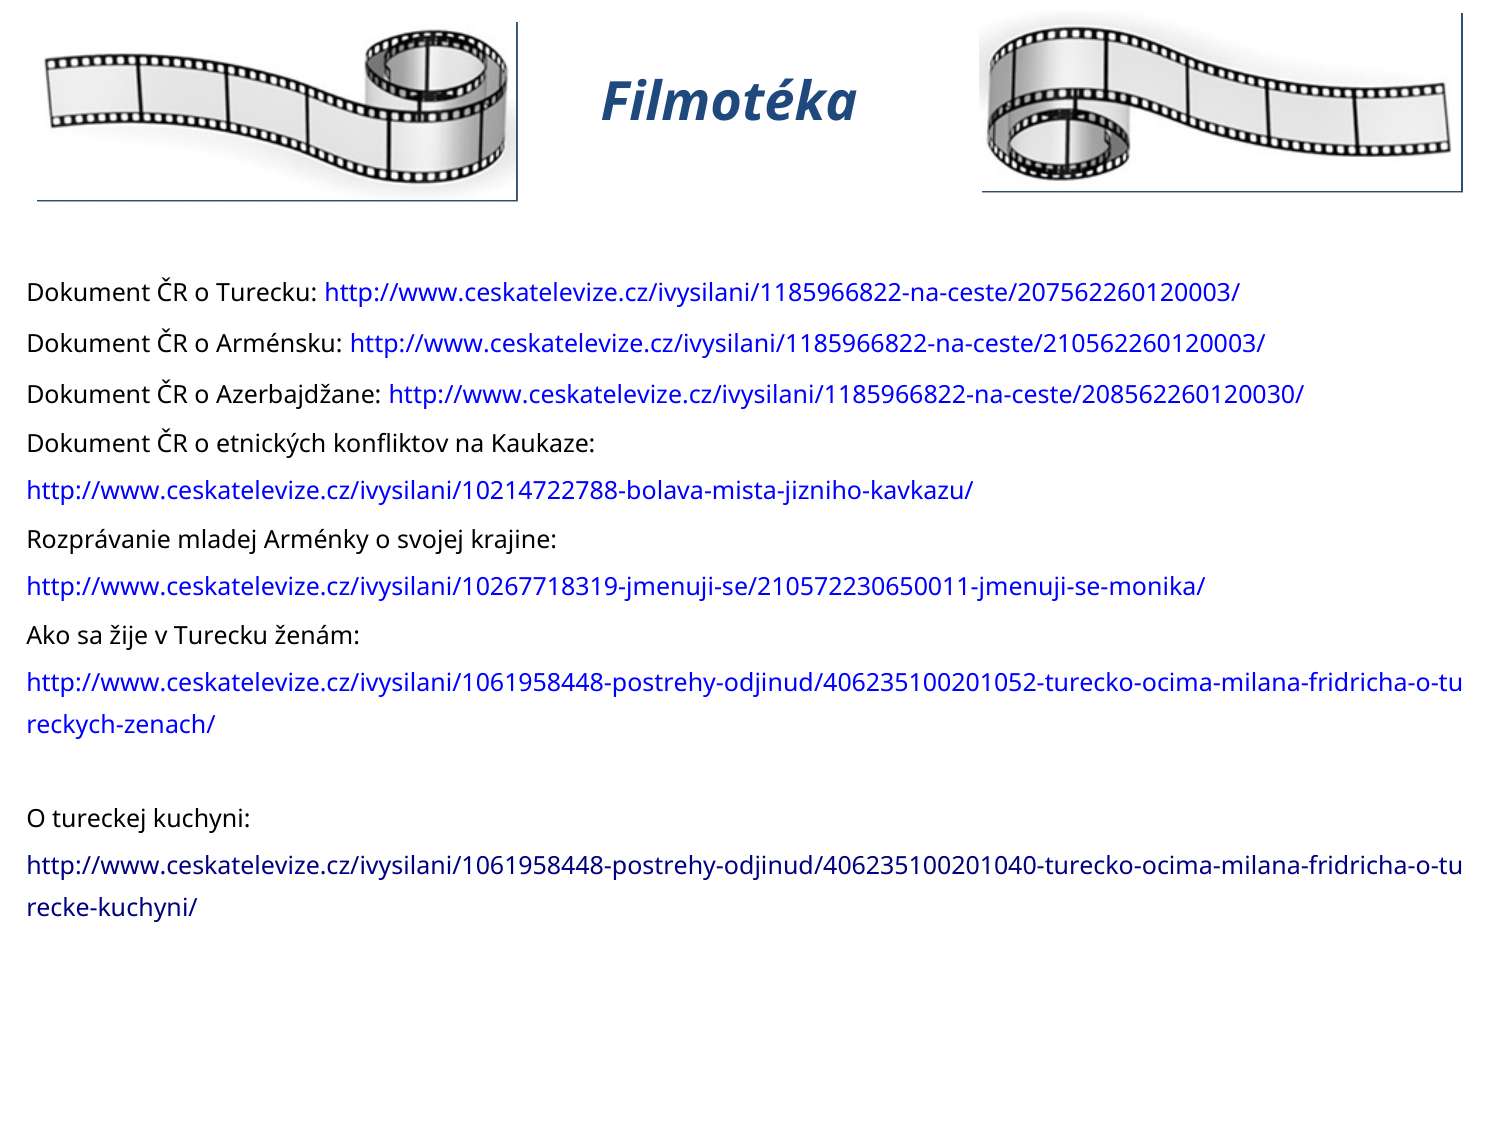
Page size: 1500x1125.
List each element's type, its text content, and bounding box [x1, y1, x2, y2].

picture [35, 20, 516, 200]
text_box Dokument ČR o Turecku: http://www.ceskatelevize.cz/ivysilani/1185966822-na-ceste/207562260120003/ Dokument ČR o Arménsku: http://www.ceskatelevize.cz/ivysilani/1185966822-na-ceste/210562260120003/ Dokument ČR o Azerbajdžane: http://www.ceskatelevize.cz/ivysilani/1185966822-na-ceste/208562260120030/ Dokument ČR o etnických konfliktov na Kaukaze: http://www.ceskatelevize.cz/ivysilani/10214722788-bolava-mista-jizniho-kavkazu/ Rozprávanie mladej Arménky o svojej krajine: http://www.ceskatelevize.cz/ivysilani/10267718319-jmenuji-se/210572230650011-jmenuji-se-monika/ Ako sa žije v Turecku ženám: http://www.ceskatelevize.cz/ivysilani/1061958448-postrehy-odjinud/406235100201052-turecko-ocima-milana-fridricha-o-tureckych-zenach/ O tureckej kuchyni: http://www.ceskatelevize.cz/ivysilani/1061958448-postrehy-odjinud/406235100201040-turecko-ocima-milana-fridricha-o-turecke-kuchyni/ [11, 252, 1489, 939]
text_box Filmotéka [585, 58, 979, 139]
picture [979, 11, 1461, 191]
